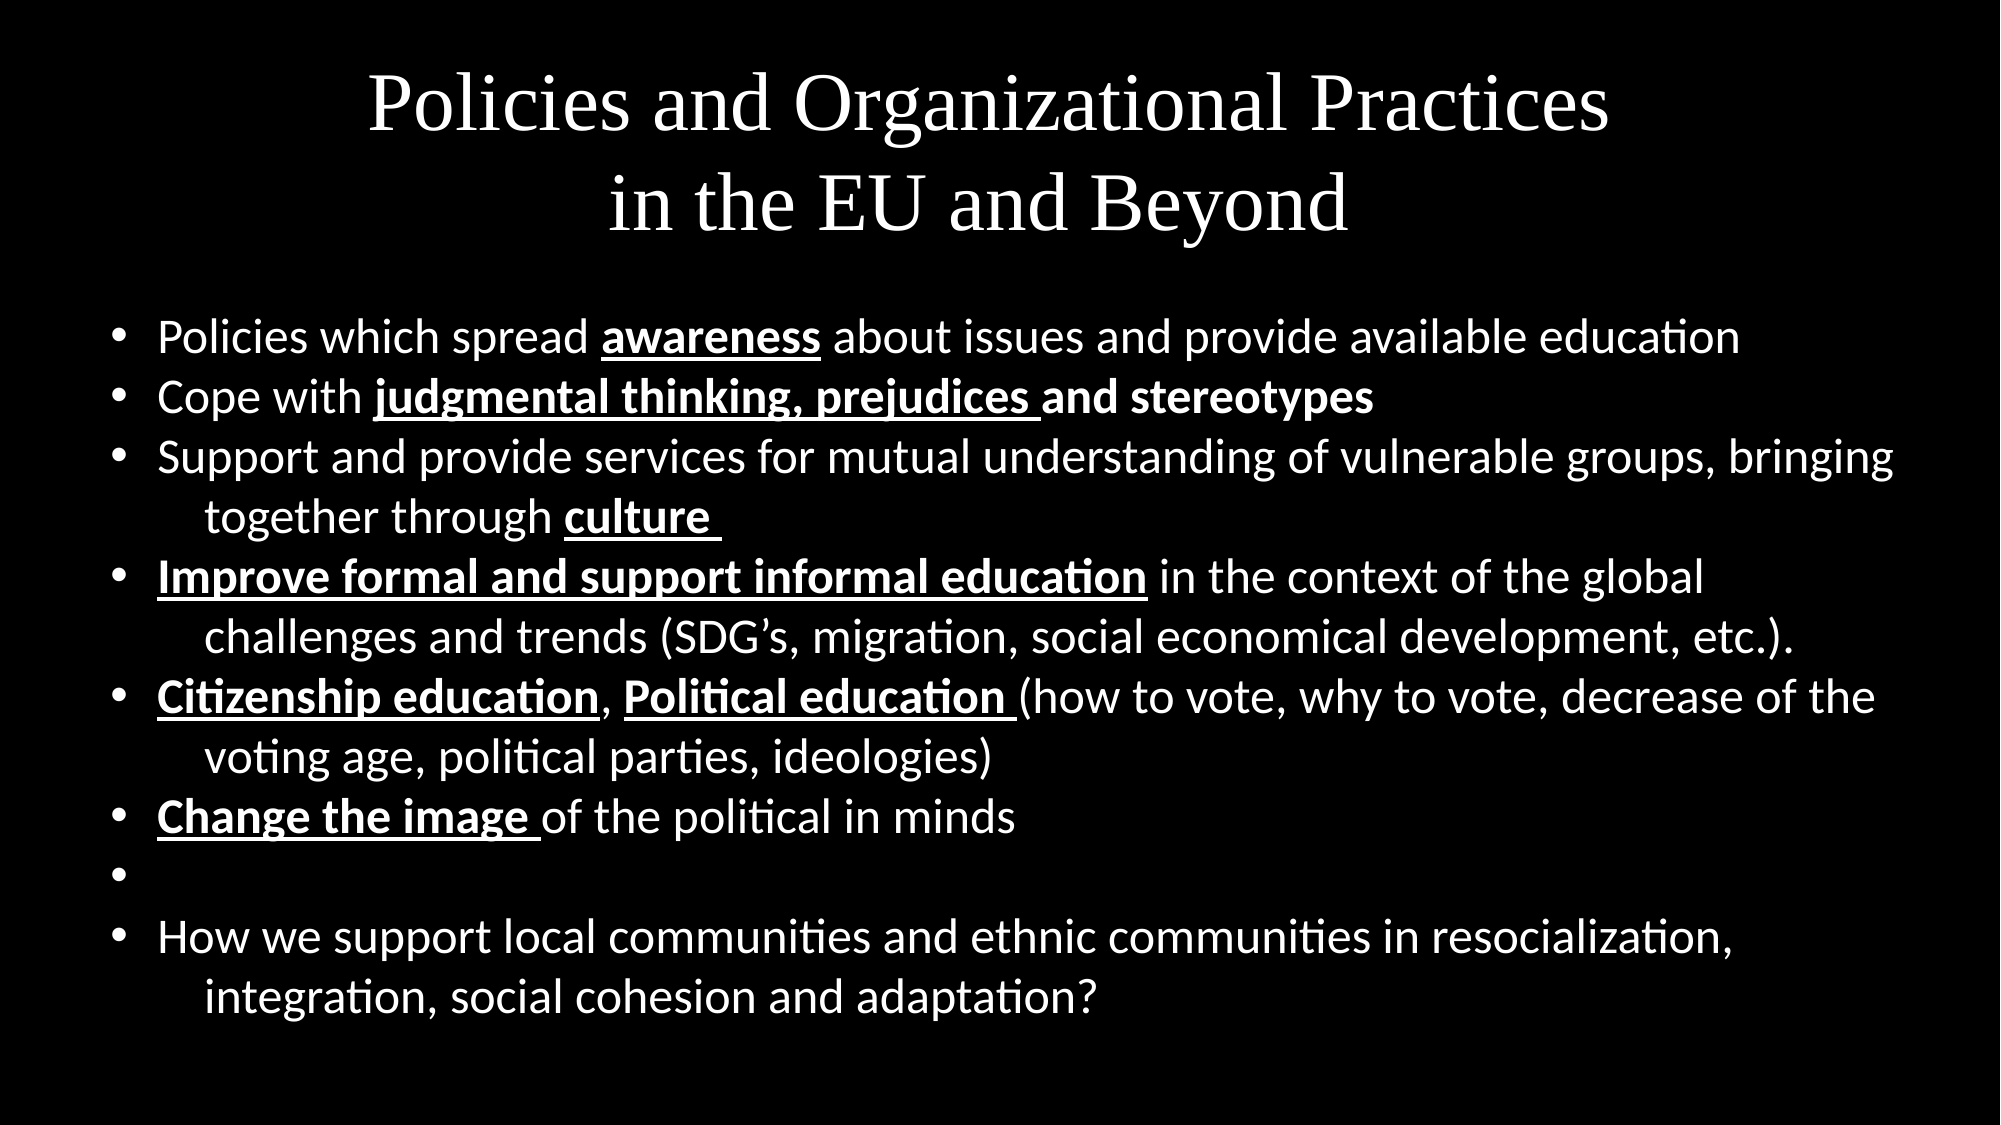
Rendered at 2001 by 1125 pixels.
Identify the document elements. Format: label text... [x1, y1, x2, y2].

text_box Policies which spread awareness about issues and provide available education Cope with judgmental thinking, prejudices and stereotypes Support and provide services for mutual understanding of vulnerable groups, bringing together through culture Improve formal and support informal education in the context of the global challenges and trends (SDG’s, migration, social economical development, etc.). Citizenship education, Political education (how to vote, why to vote, decrease of the voting age, political parties, ideologies) Change the image of the political in minds How we support local communities and ethnic communities in resocialization, integration, social cohesion and adaptation? [95, 206, 1929, 1085]
text_box Policies and Organizational Practices in the EU and Beyond [225, 40, 1775, 206]
